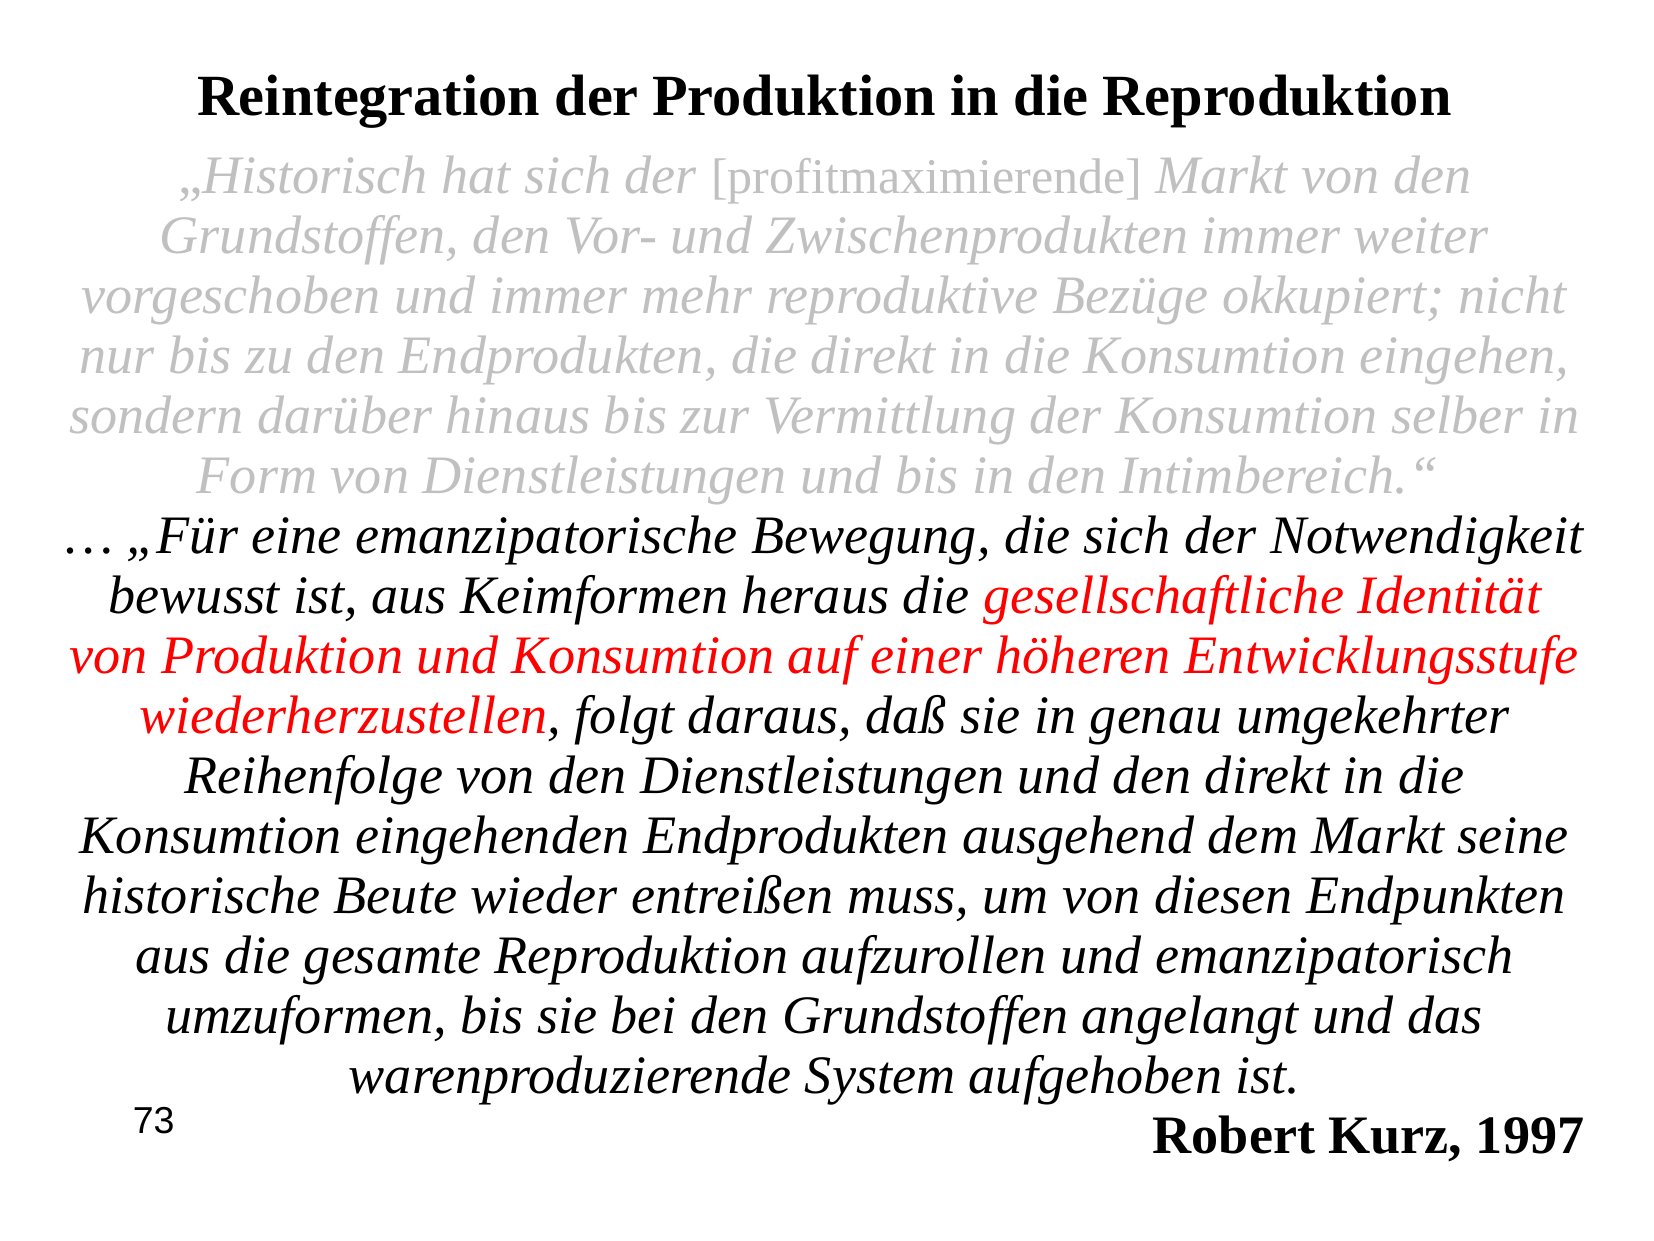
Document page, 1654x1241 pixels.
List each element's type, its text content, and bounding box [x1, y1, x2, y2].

text_box <Nummer> [118, 1092, 336, 1150]
text_box Reintegration der Produktion in die Reproduktion „Historisch hat sich der [profitmaximierende] Markt von den Grundstoffen, den Vor- und Zwischenprodukten immer weiter vorgeschoben und immer mehr reproduktive Bezüge okkupiert; nicht nur bis zu den Endprodukten, die direkt in die Konsumtion eingehen, sondern darüber hinaus bis zur Vermittlung der Konsumtion selber in Form von Dienstleistungen und bis in den Intimbereich.“ … „Für eine emanzipatorische Bewegung, die sich der Notwendigkeit bewusst ist, aus Keimformen heraus die gesellschaftliche Identität von Produktion und Konsumtion auf einer höheren Entwicklungsstufe wiederherzustellen, folgt daraus, daß sie in genau umgekehrter Reihenfolge von den Dienstleistungen und den direkt in die Konsumtion eingehenden Endprodukten ausgehend dem Markt seine historische Beute wieder entreißen muss, um von diesen Endpunkten aus die gesamte Reproduktion aufzurollen und emanzipatorisch umzuformen, bis sie bei den Grundstoffen angelangt und das warenproduzierende System aufgehoben ist. Robert Kurz, 1997 [50, 55, 1604, 1173]
